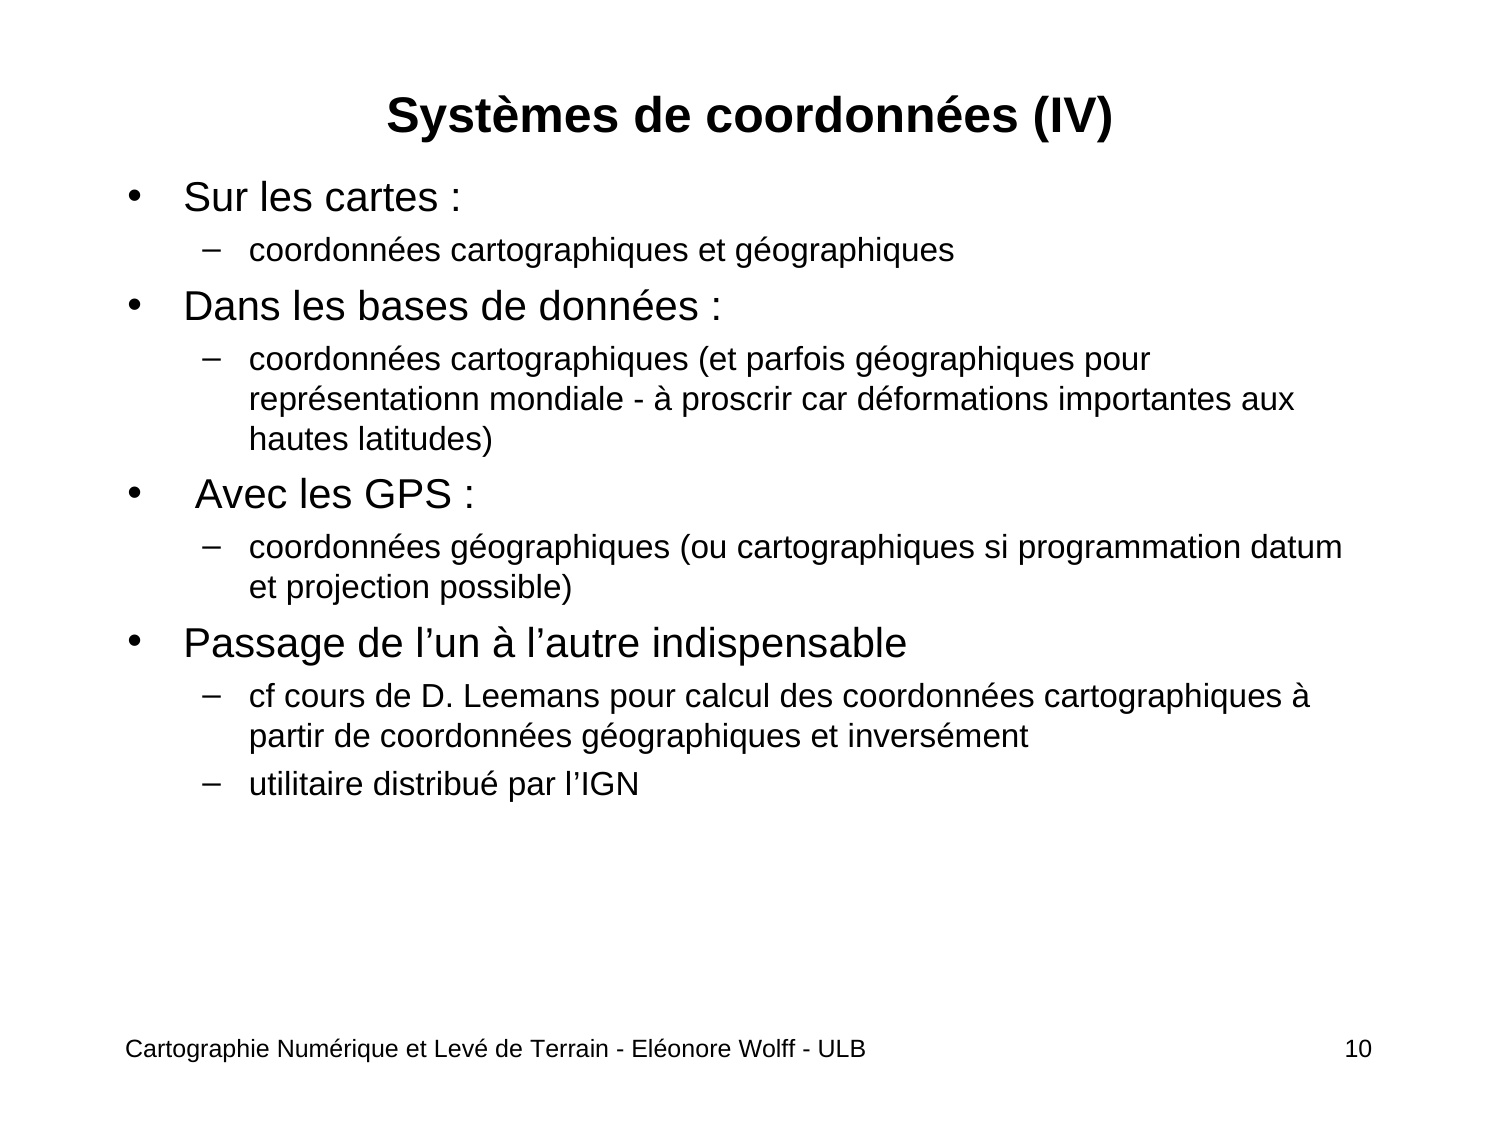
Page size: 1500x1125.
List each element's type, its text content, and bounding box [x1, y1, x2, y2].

text_box Cartographie Numérique et Levé de Terrain - Eléonore Wolff - ULB [110, 1024, 1271, 1100]
title Systèmes de coordonnées (IV)‏ [112, 68, 1388, 157]
text_box <number> [1279, 1024, 1388, 1100]
list Sur les cartes : coordonnées cartographiques et géographiques Dans les bases de données : coordonnées cartographiques (et parfois géographiques pour représentationn mondiale - à proscrir car déformations importantes aux hautes latitudes)‏ Avec les GPS : coordonnées géographiques (ou cartographiques si programmation datum et projection possible)‏ Passage de l’un à l’autre indispensable cf cours de D. Leemans pour calcul des coordonnées cartographiques à partir de coordonnées géographiques et inversément utilitaire distribué par l’IGN [112, 162, 1388, 1013]
